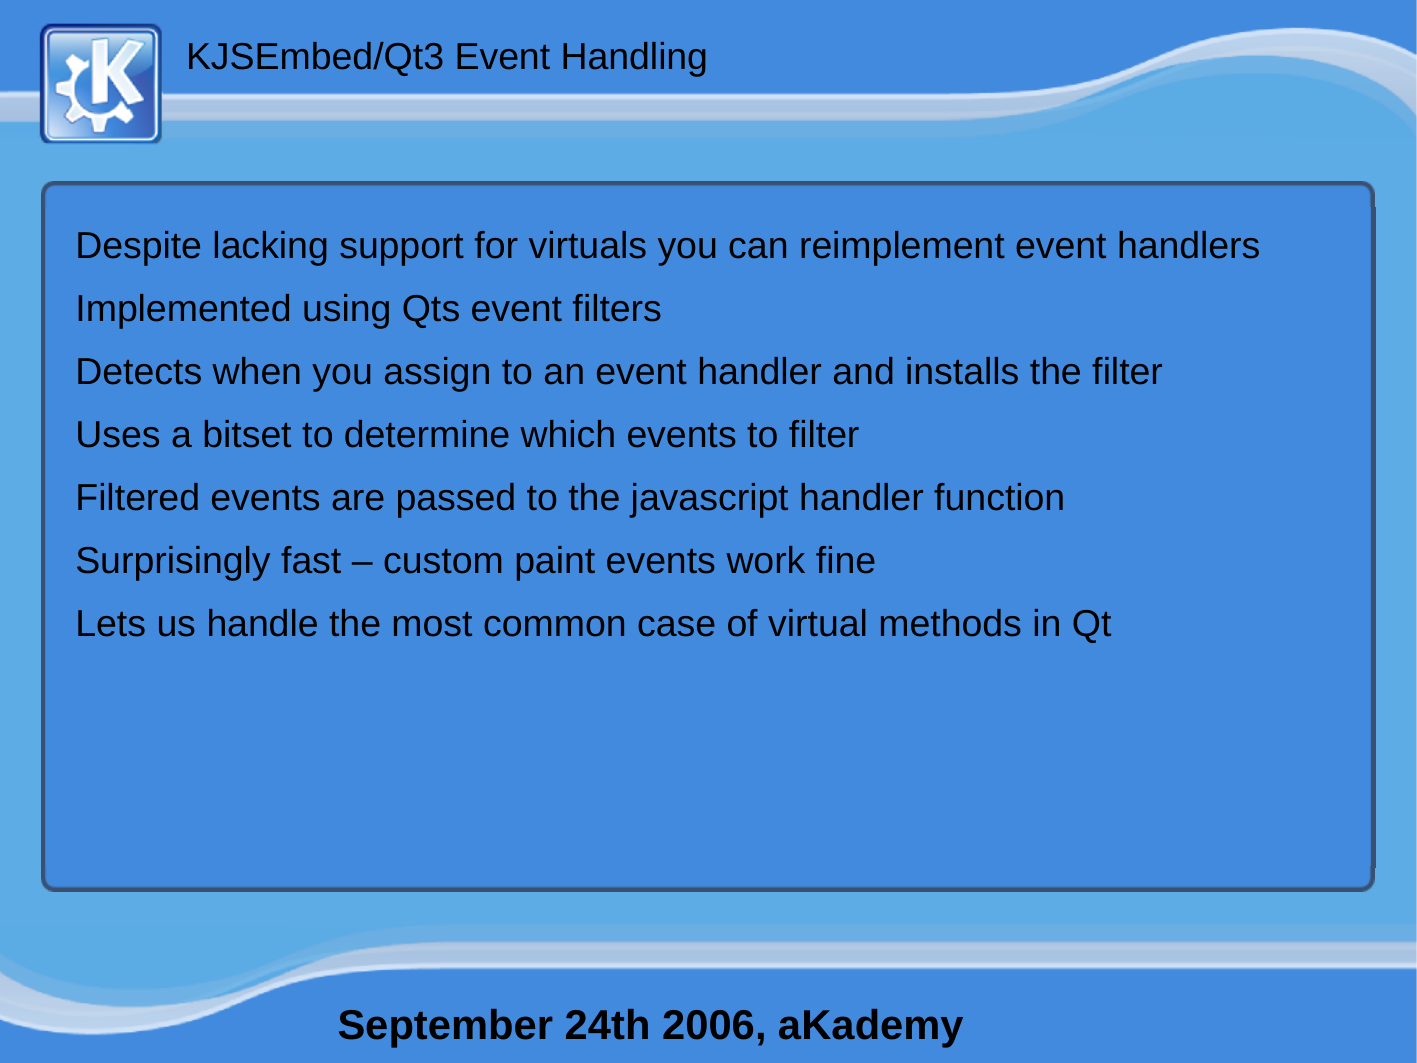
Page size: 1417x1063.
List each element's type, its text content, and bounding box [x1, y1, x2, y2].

picture [0, 0, 1417, 1063]
text_box Despite lacking support for virtuals you can reimplement event handlers Implemented using Qts event filters Detects when you assign to an event handler and installs the filter Uses a bitset to determine which events to filter Filtered events are passed to the javascript handler function Surprisingly fast – custom paint events work fine Lets us handle the most common case of virtual methods in Qt [50, 196, 1351, 632]
text_box KJSEmbed/Qt3 Event Handling [171, 27, 1048, 127]
